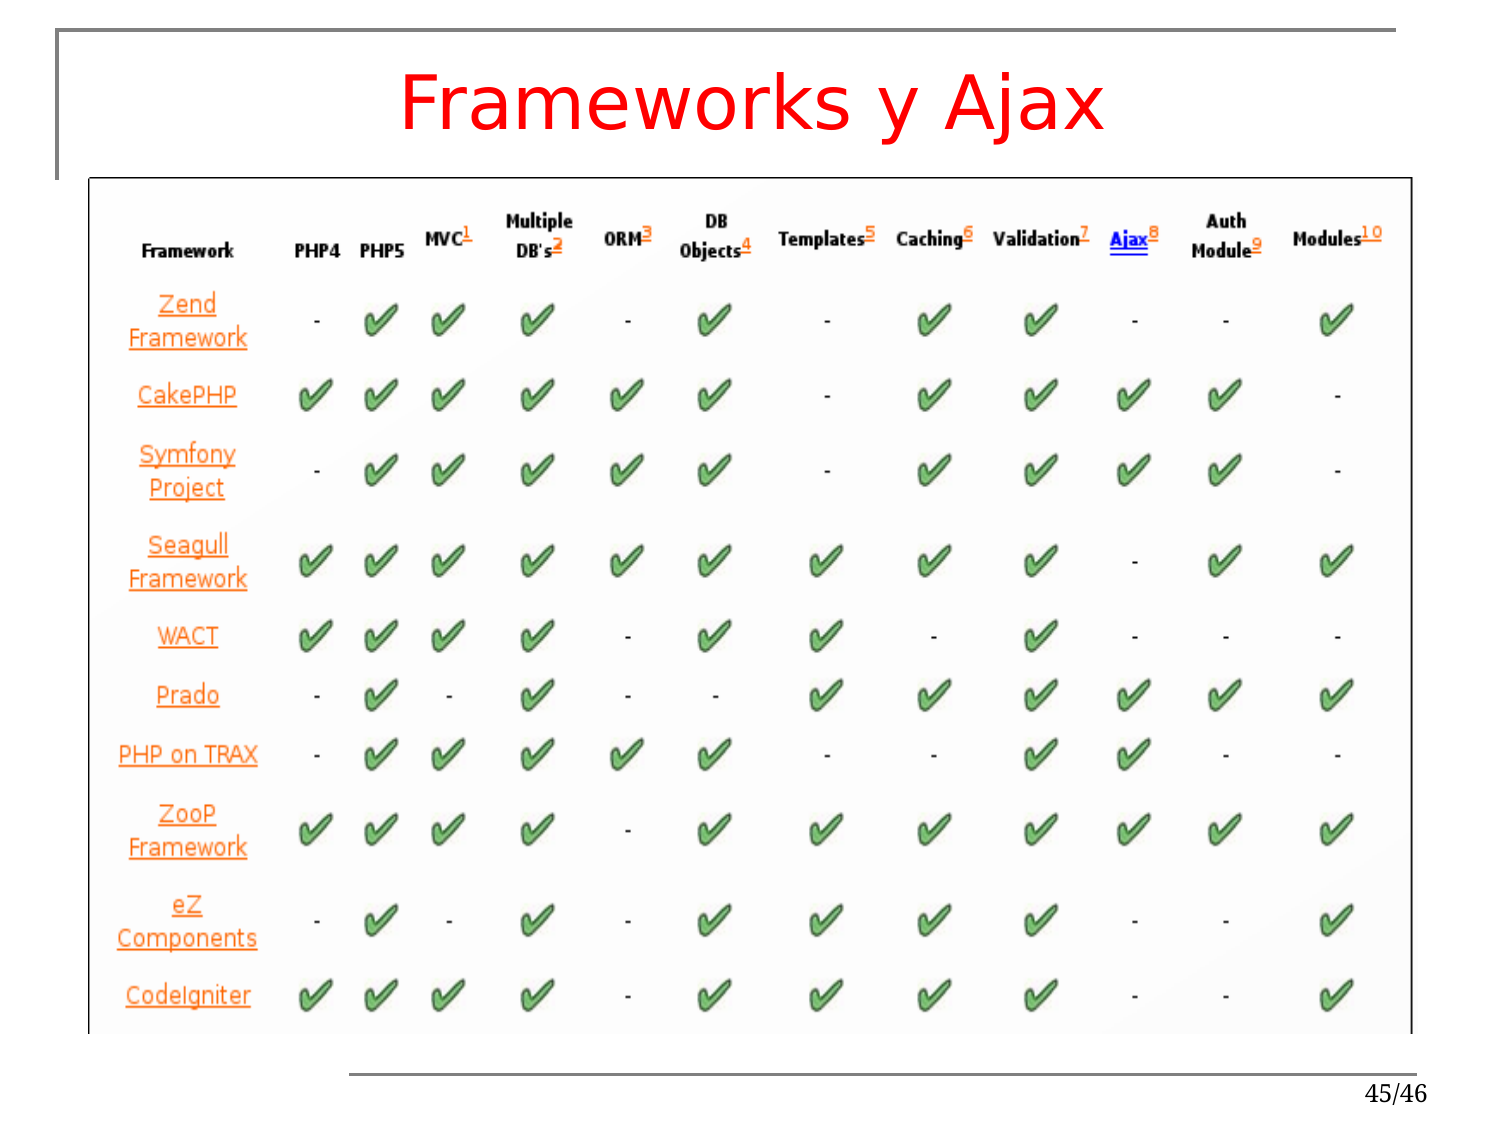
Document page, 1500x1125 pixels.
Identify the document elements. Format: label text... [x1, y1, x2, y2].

title Frameworks y Ajax [59, 52, 1447, 155]
picture [88, 177, 1418, 1034]
